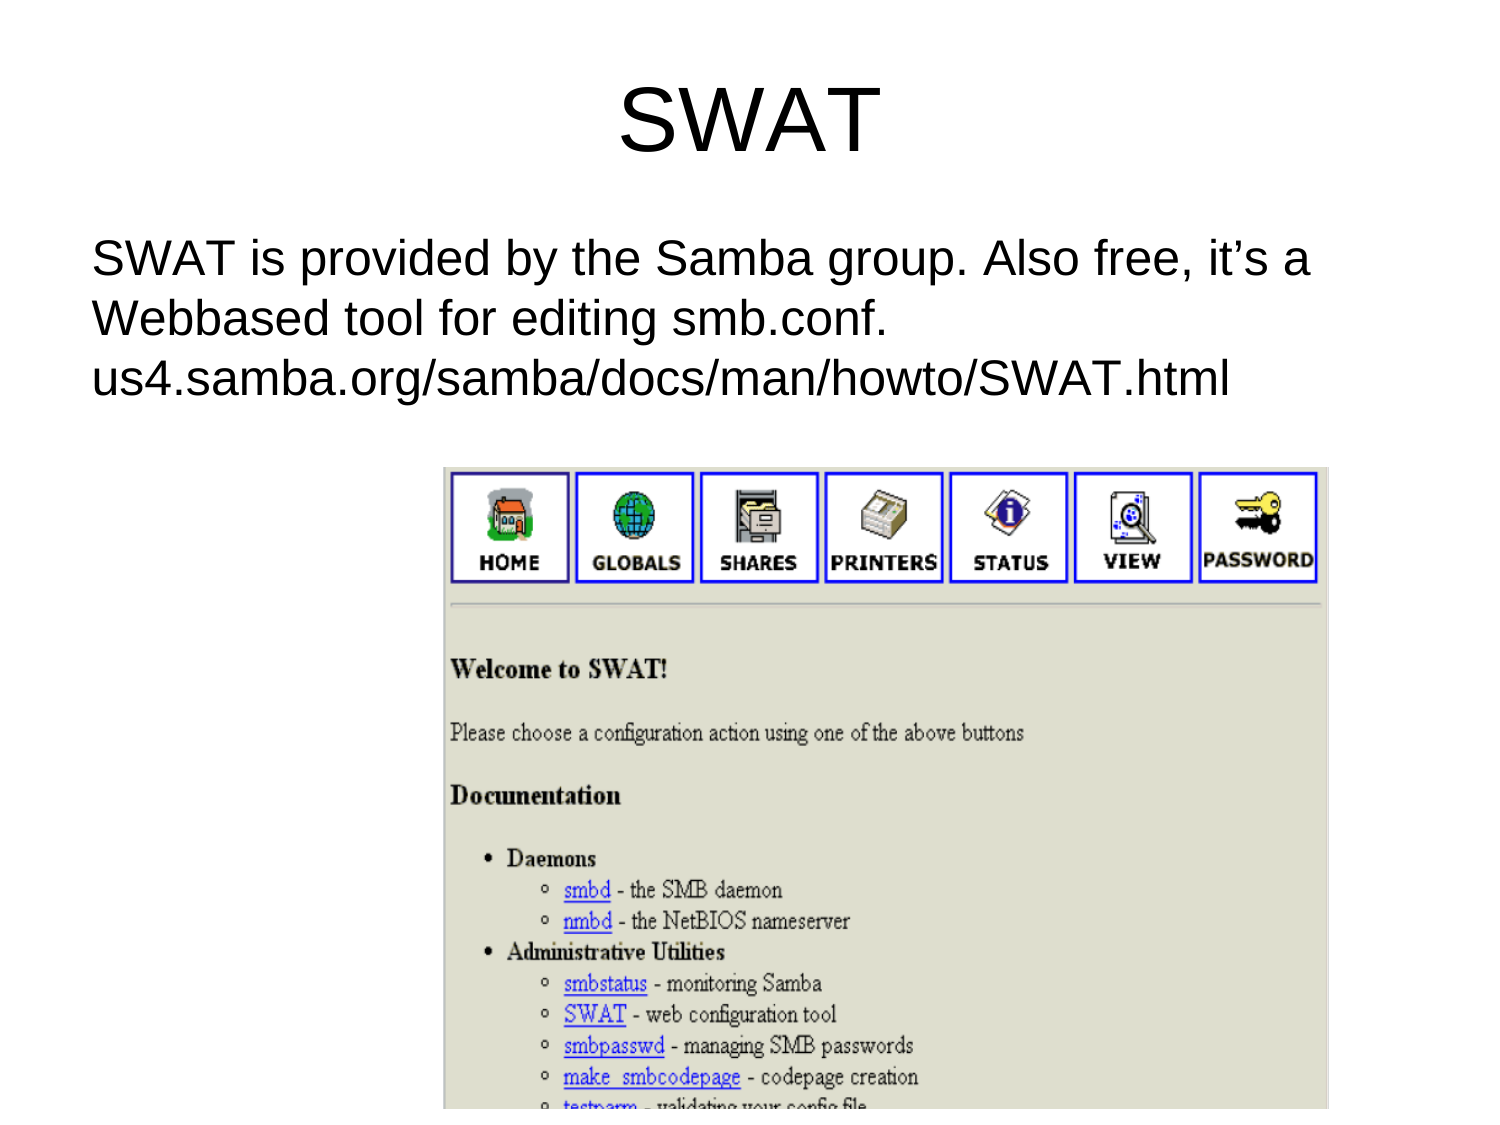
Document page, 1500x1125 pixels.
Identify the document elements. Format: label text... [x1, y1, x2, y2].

picture [442, 467, 1329, 1109]
text_box SWAT is provided by the Samba group. Also free, it’s a Webbased tool for editing smb.conf. us4.samba.org/samba/docs/man/howto/SWAT.html [76, 217, 1424, 505]
title SWAT [75, 45, 1426, 185]
